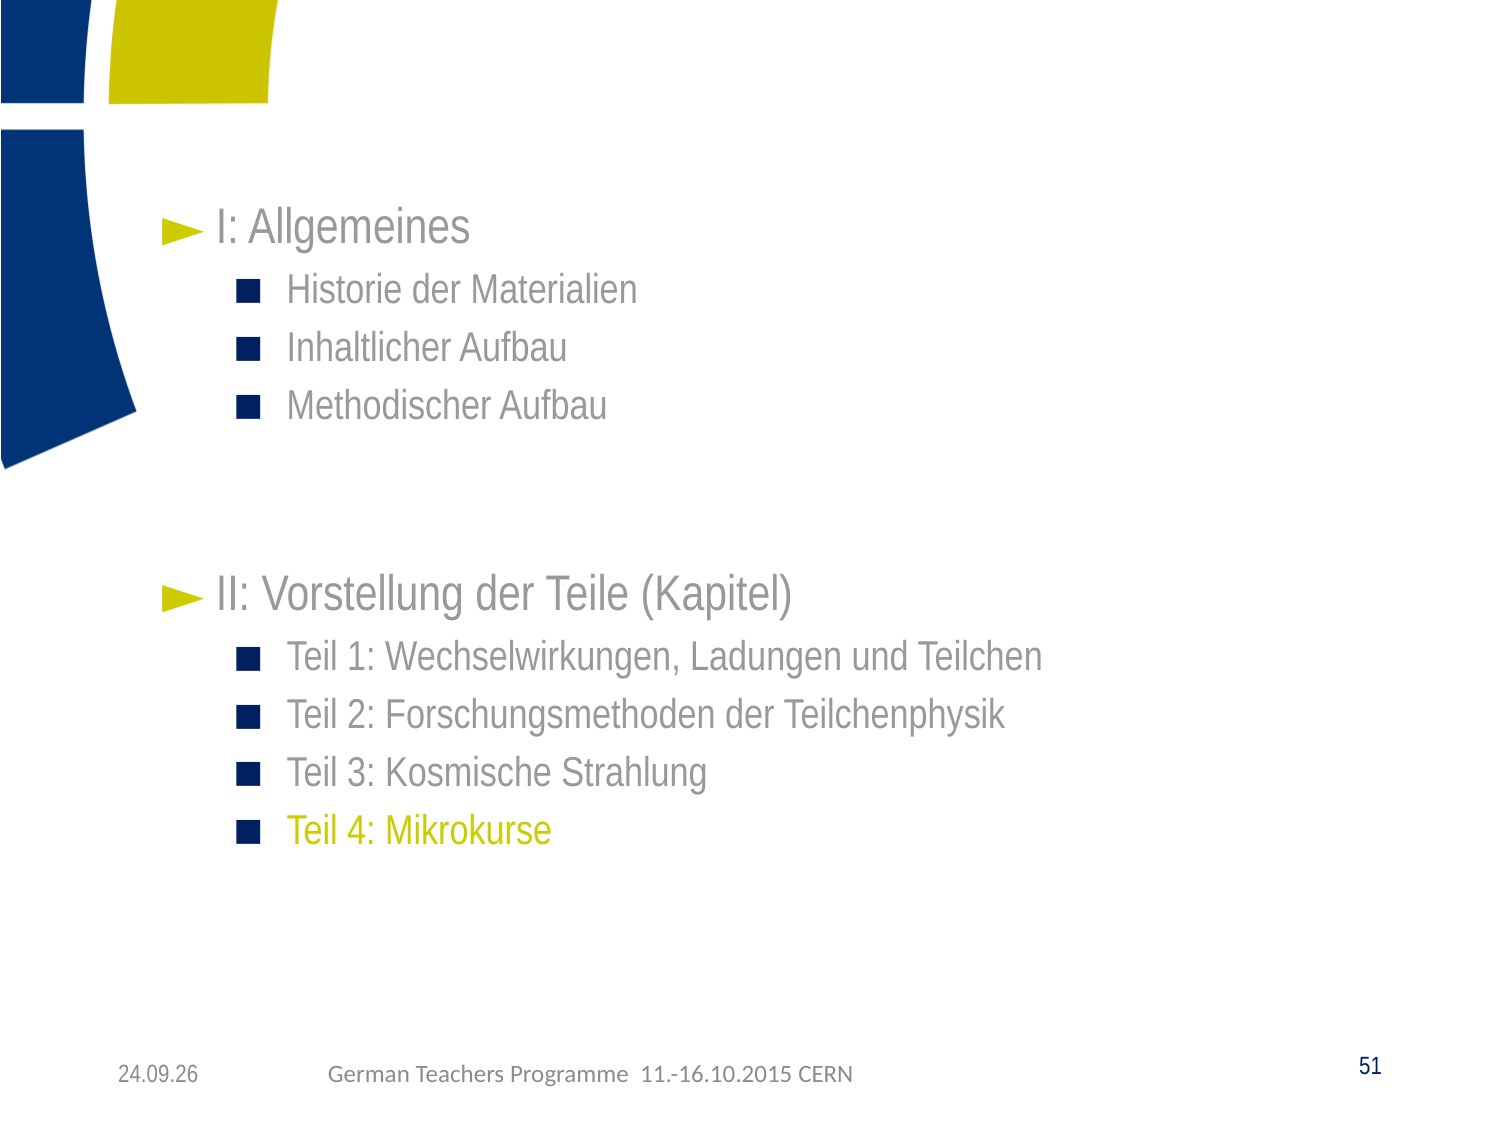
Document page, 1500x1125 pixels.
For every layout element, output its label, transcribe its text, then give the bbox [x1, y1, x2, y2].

footer German Teachers Programme 11.-16.10.2015 CERN [312, 1042, 987, 1103]
list I: Allgemeines Historie der Materialien Inhaltlicher Aufbau Methodischer Aufbau II: Vorstellung der Teile (Kapitel) Teil 1: Wechselwirkungen, Ladungen und Teilchen Teil 2: Forschungsmethoden der Teilchenphysik Teil 3: Kosmische Strahlung Teil 4: Mikrokurse [129, 190, 1367, 880]
picture [0, 0, 1500, 1125]
slide_number <Foliennummer> [1059, 1042, 1397, 1103]
slide_number 14.10.15 [103, 1042, 290, 1103]
